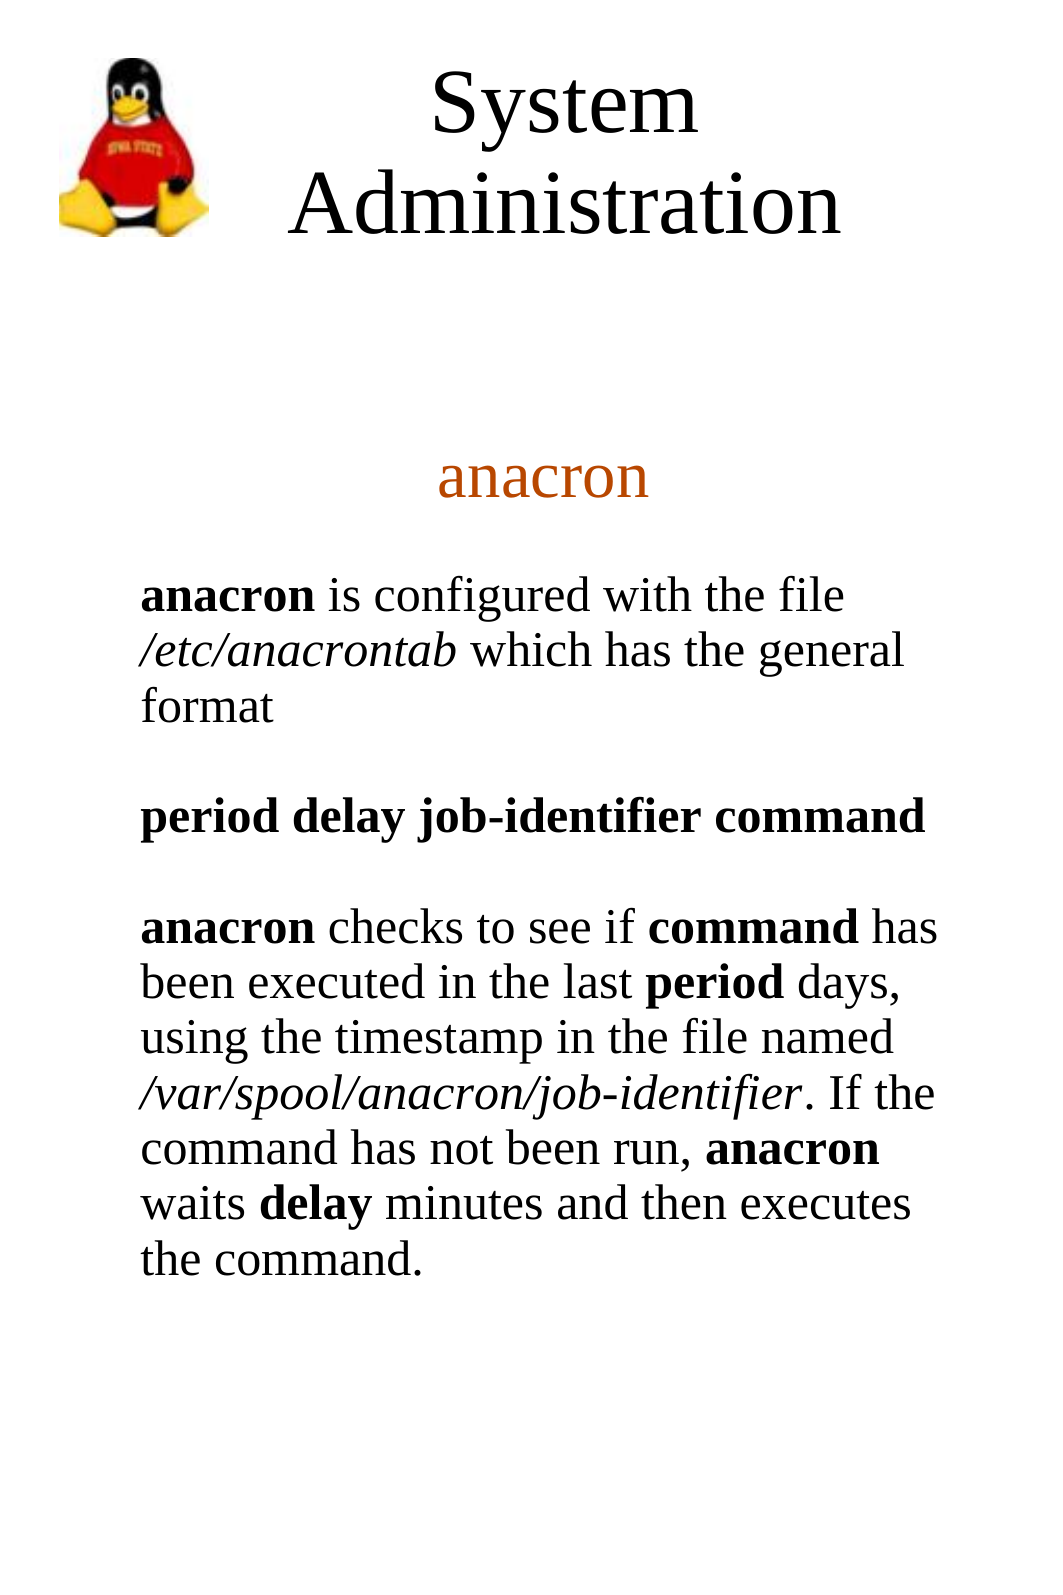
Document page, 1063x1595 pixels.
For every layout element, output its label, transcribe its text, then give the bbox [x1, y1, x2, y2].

title System Administration [237, 25, 893, 279]
picture [59, 58, 209, 237]
subtitle anacron anacron is configured with the file /etc/anacrontab which has the general format period delay job-identifier command anacron checks to see if command has been executed in the last period days, using the timestamp in the file named /var/spool/anacron/job-identifier. If the command has not been run, anacron waits delay minutes and then executes the command. [140, 288, 948, 1595]
